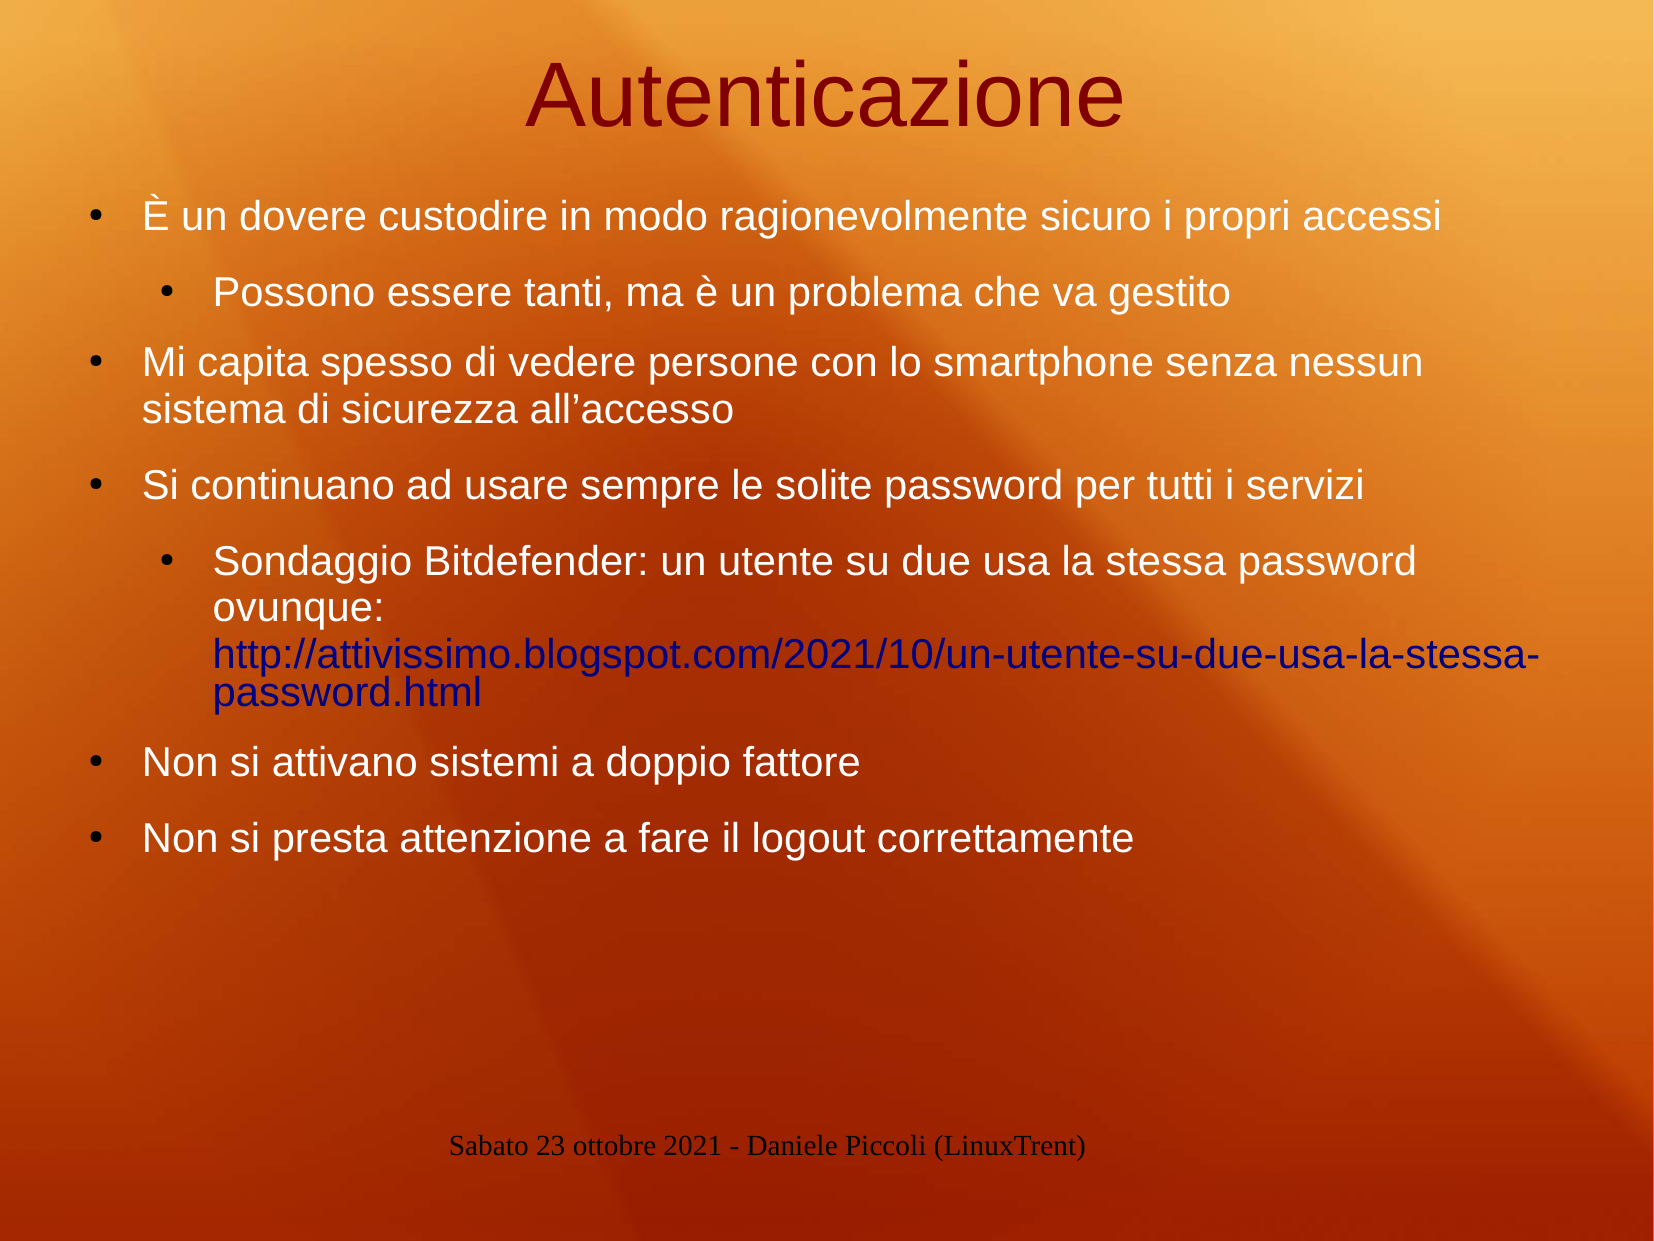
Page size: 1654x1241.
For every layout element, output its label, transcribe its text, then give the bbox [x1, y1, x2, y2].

list È un dovere custodire in modo ragionevolmente sicuro i propri accessi Possono essere tanti, ma è un problema che va gestito Mi capita spesso di vedere persone con lo smartphone senza nessun sistema di sicurezza all’accesso Si continuano ad usare sempre le solite password per tutti i servizi Sondaggio Bitdefender: un utente su due usa la stessa password ovunque: http://attivissimo.blogspot.com/2021/10/un-utente-su-due-usa-la-stessa-password.html Non si attivano sistemi a doppio fattore Non si presta attenzione a fare il logout correttamente [70, 192, 1560, 1075]
title Autenticazione [82, 35, 1571, 154]
picture [0, 0, 1654, 1241]
